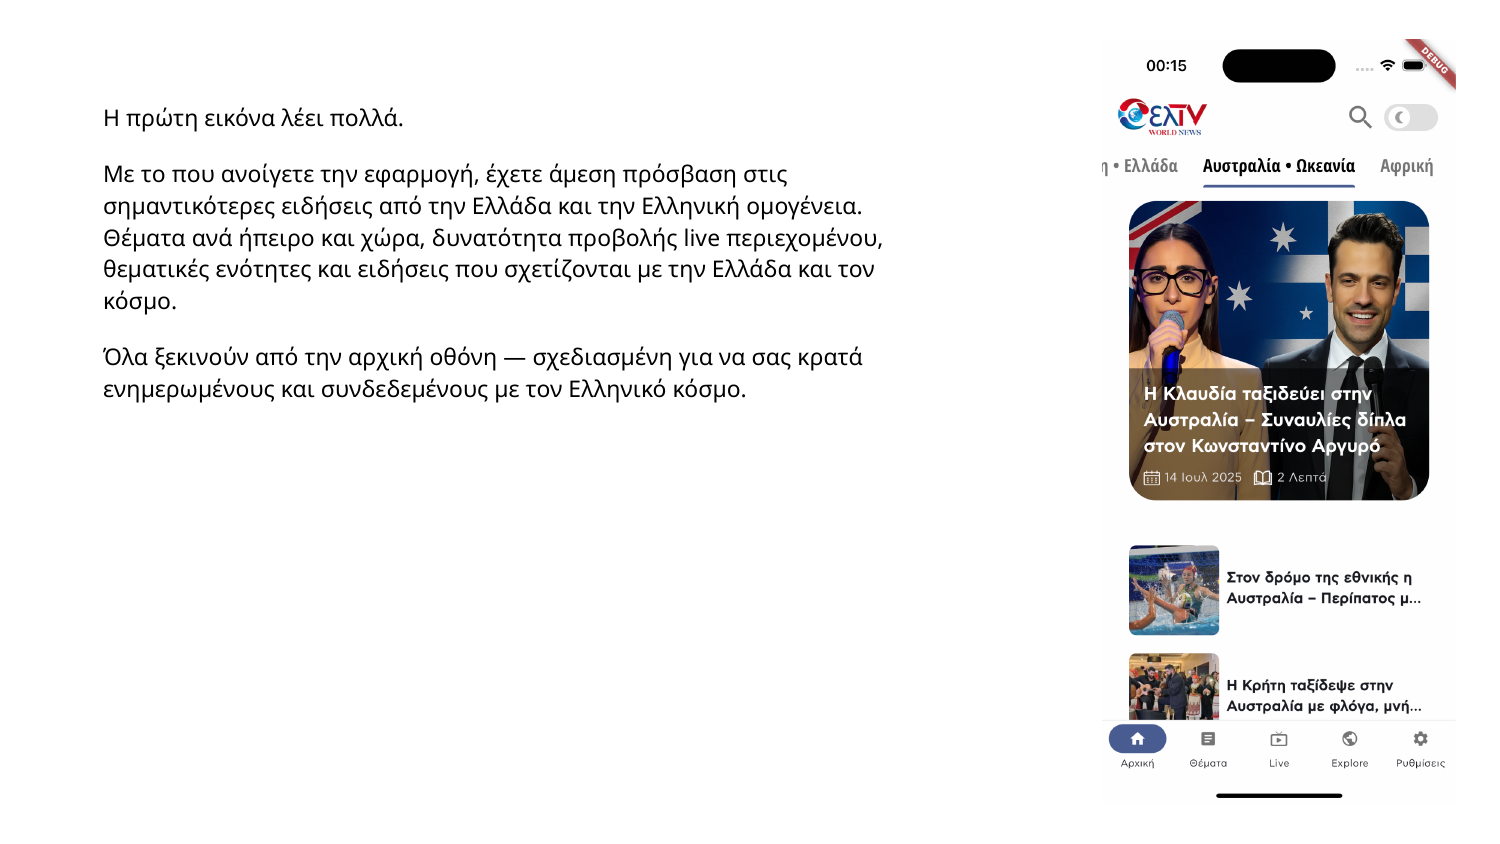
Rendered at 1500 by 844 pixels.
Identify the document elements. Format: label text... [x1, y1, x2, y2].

picture [1102, 39, 1456, 805]
text_box Η πρώτη εικόνα λέει πολλά. Με το που ανοίγετε την εφαρμογή, έχετε άμεση πρόσβαση στις σημαντικότερες ειδήσεις από την Ελλάδα και την Ελληνική ομογένεια. Θέματα ανά ήπειρο και χώρα, δυνατότητα προβολής live περιεχομένου, θεματικές ενότητες και ειδήσεις που σχετίζονται με την Ελλάδα και τον κόσμο. Όλα ξεκινούν από την αρχική οθόνη — σχεδιασμένη για να σας κρατά ενημερωμένους και συνδεδεμένους με τον Ελληνικό κόσμο. [88, 84, 962, 417]
